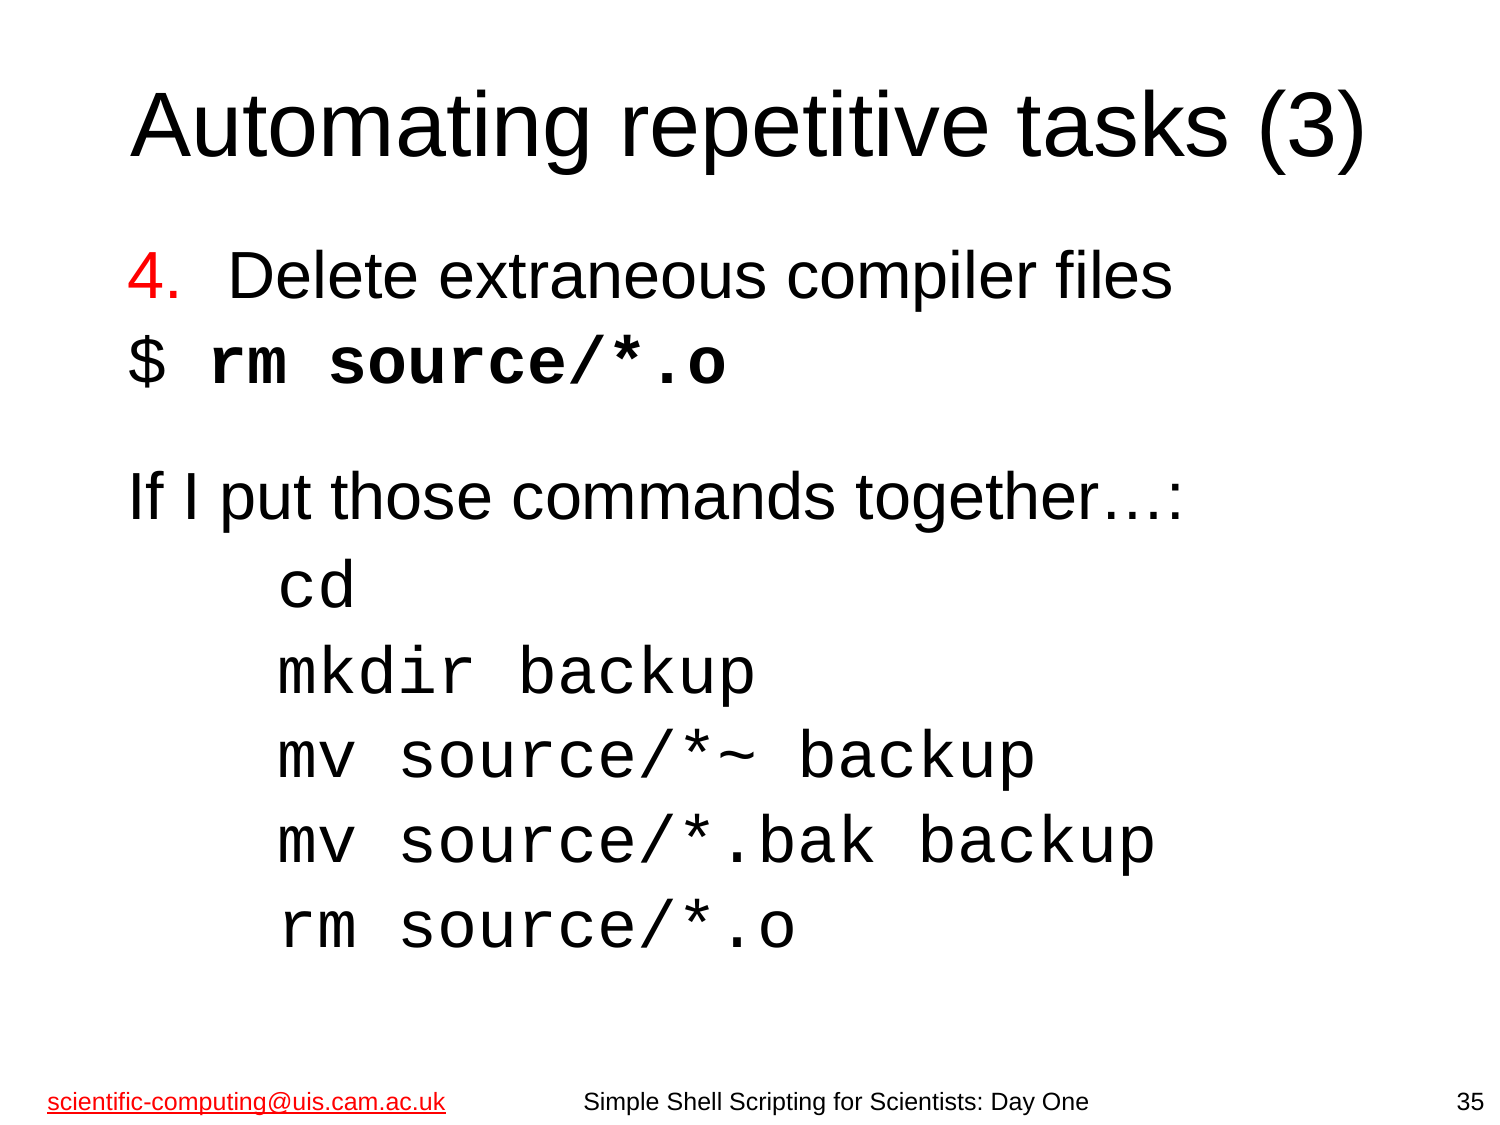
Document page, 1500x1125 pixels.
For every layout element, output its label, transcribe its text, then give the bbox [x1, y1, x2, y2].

list 4. Delete extraneous compiler files $ rm source/*.o If I put those commands together…: cd mkdir backup mv source/*~ backup mv source/*.bak backup rm source/*.o [112, 237, 1388, 1013]
title Automating repetitive tasks (3) [37, 62, 1463, 188]
